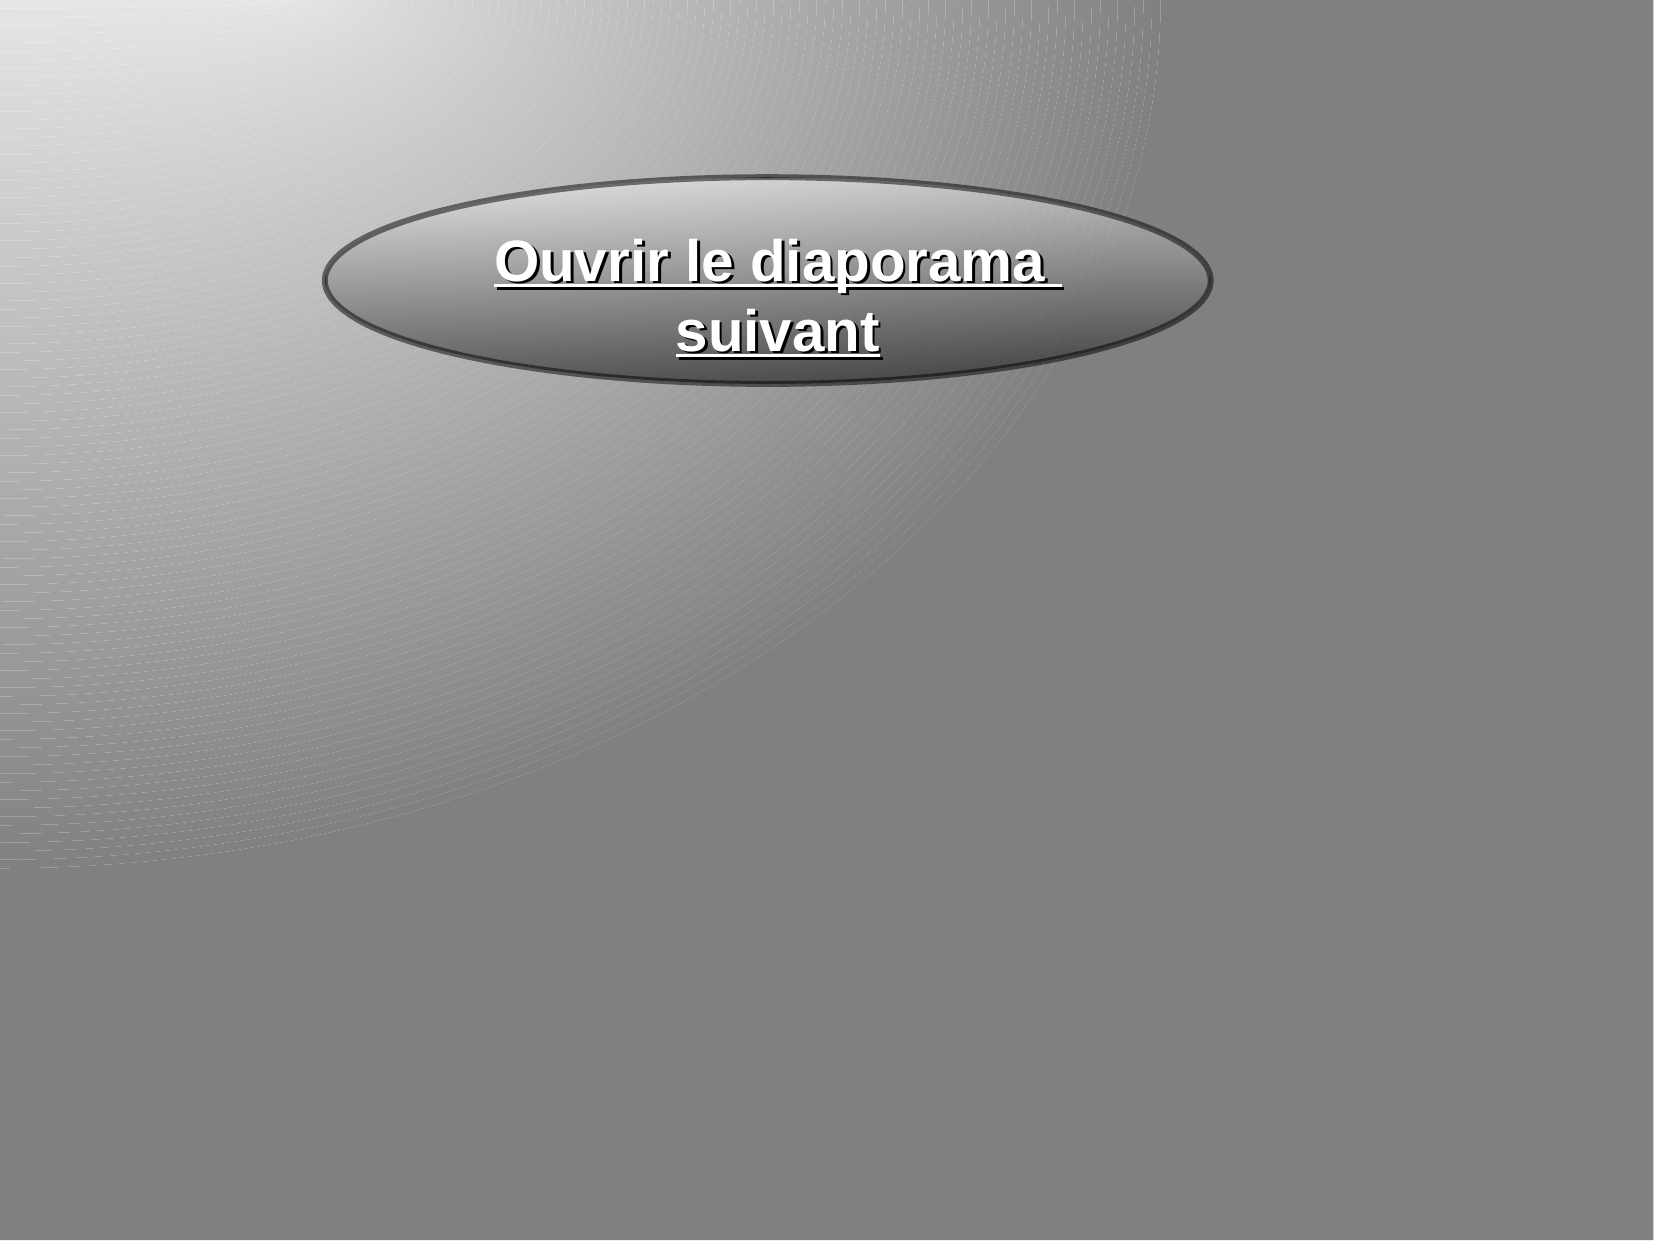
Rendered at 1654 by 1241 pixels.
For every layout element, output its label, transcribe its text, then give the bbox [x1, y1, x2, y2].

text_box Ouvrir le diaporama suivant [324, 177, 1211, 384]
